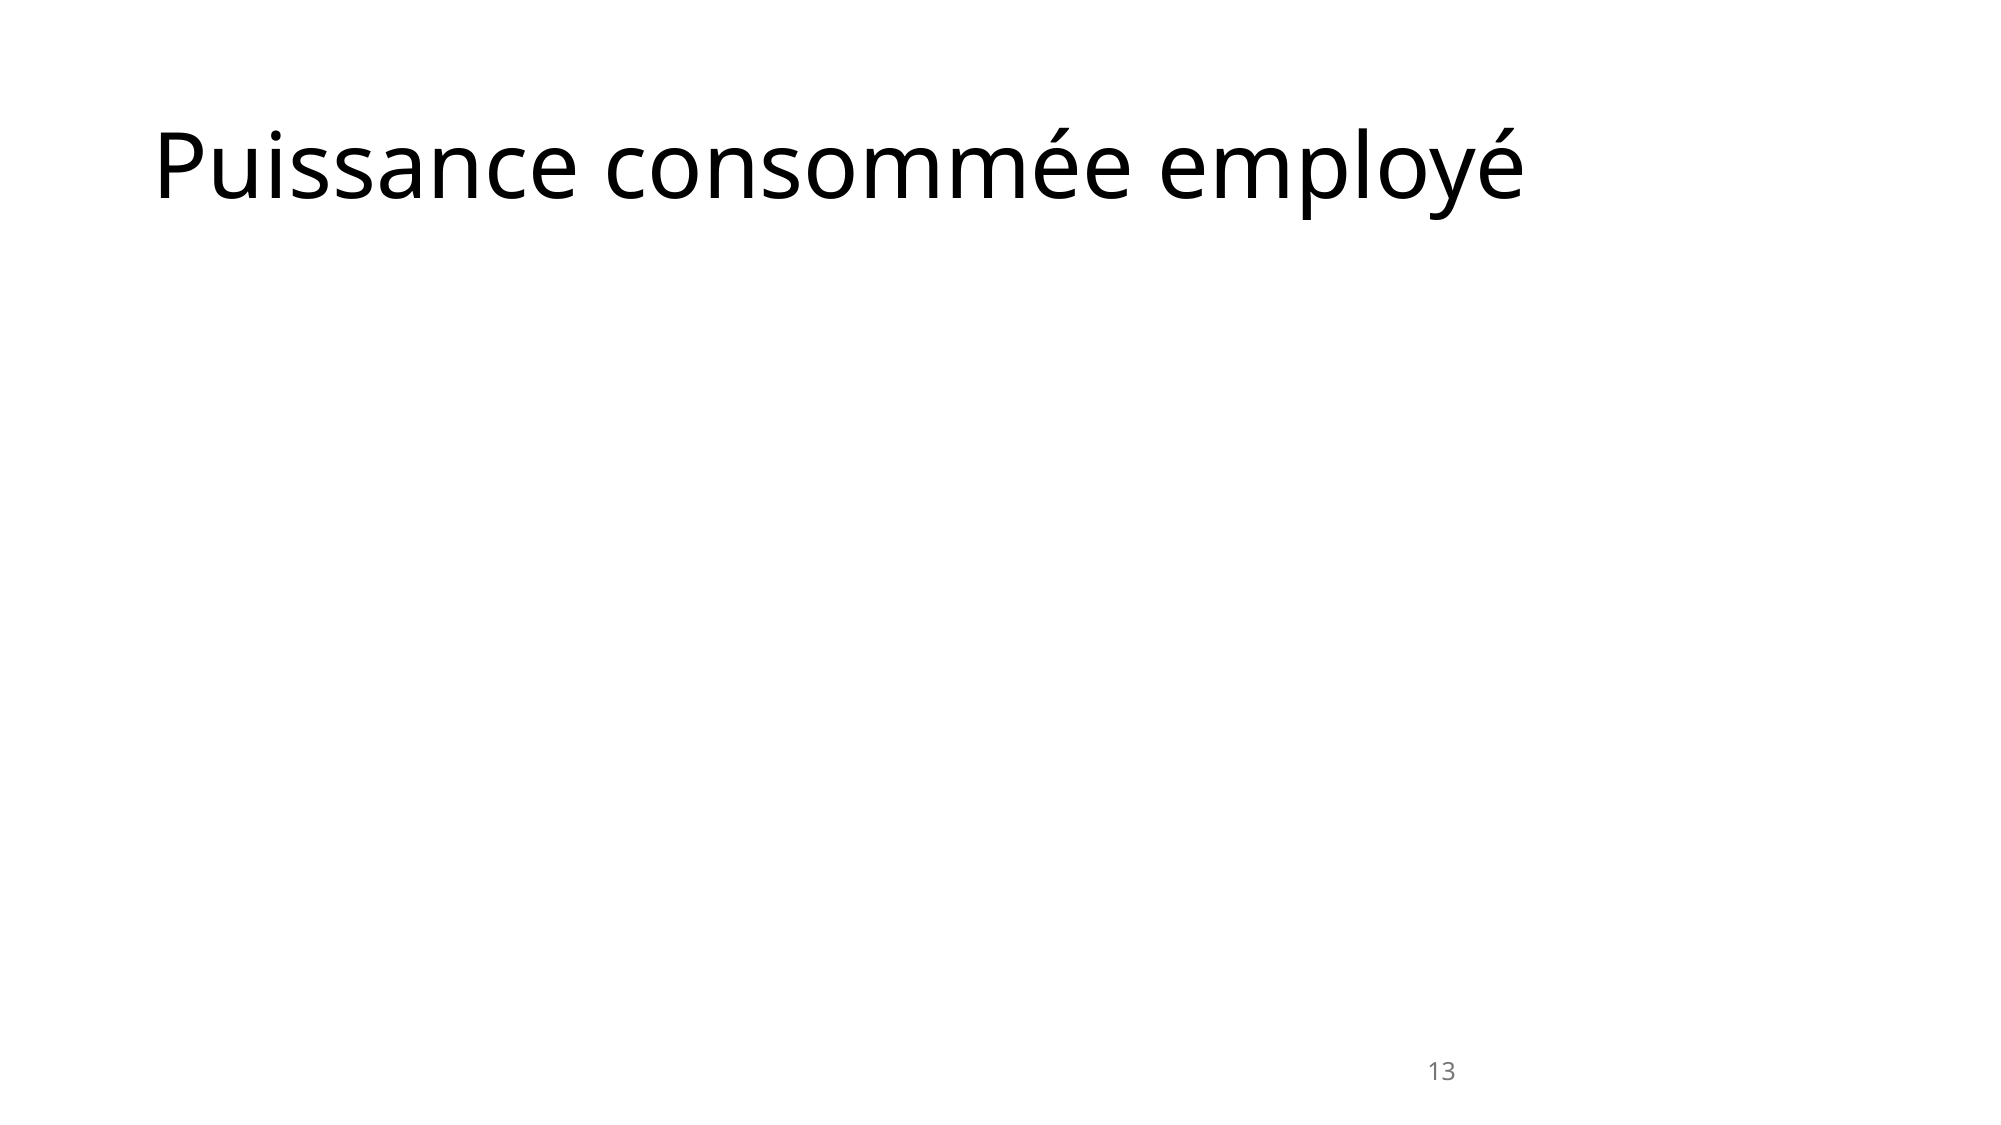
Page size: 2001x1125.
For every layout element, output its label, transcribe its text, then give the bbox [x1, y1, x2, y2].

slide_number 13 [1412, 1042, 1863, 1103]
title Puissance consommée employé [137, 59, 1863, 278]
